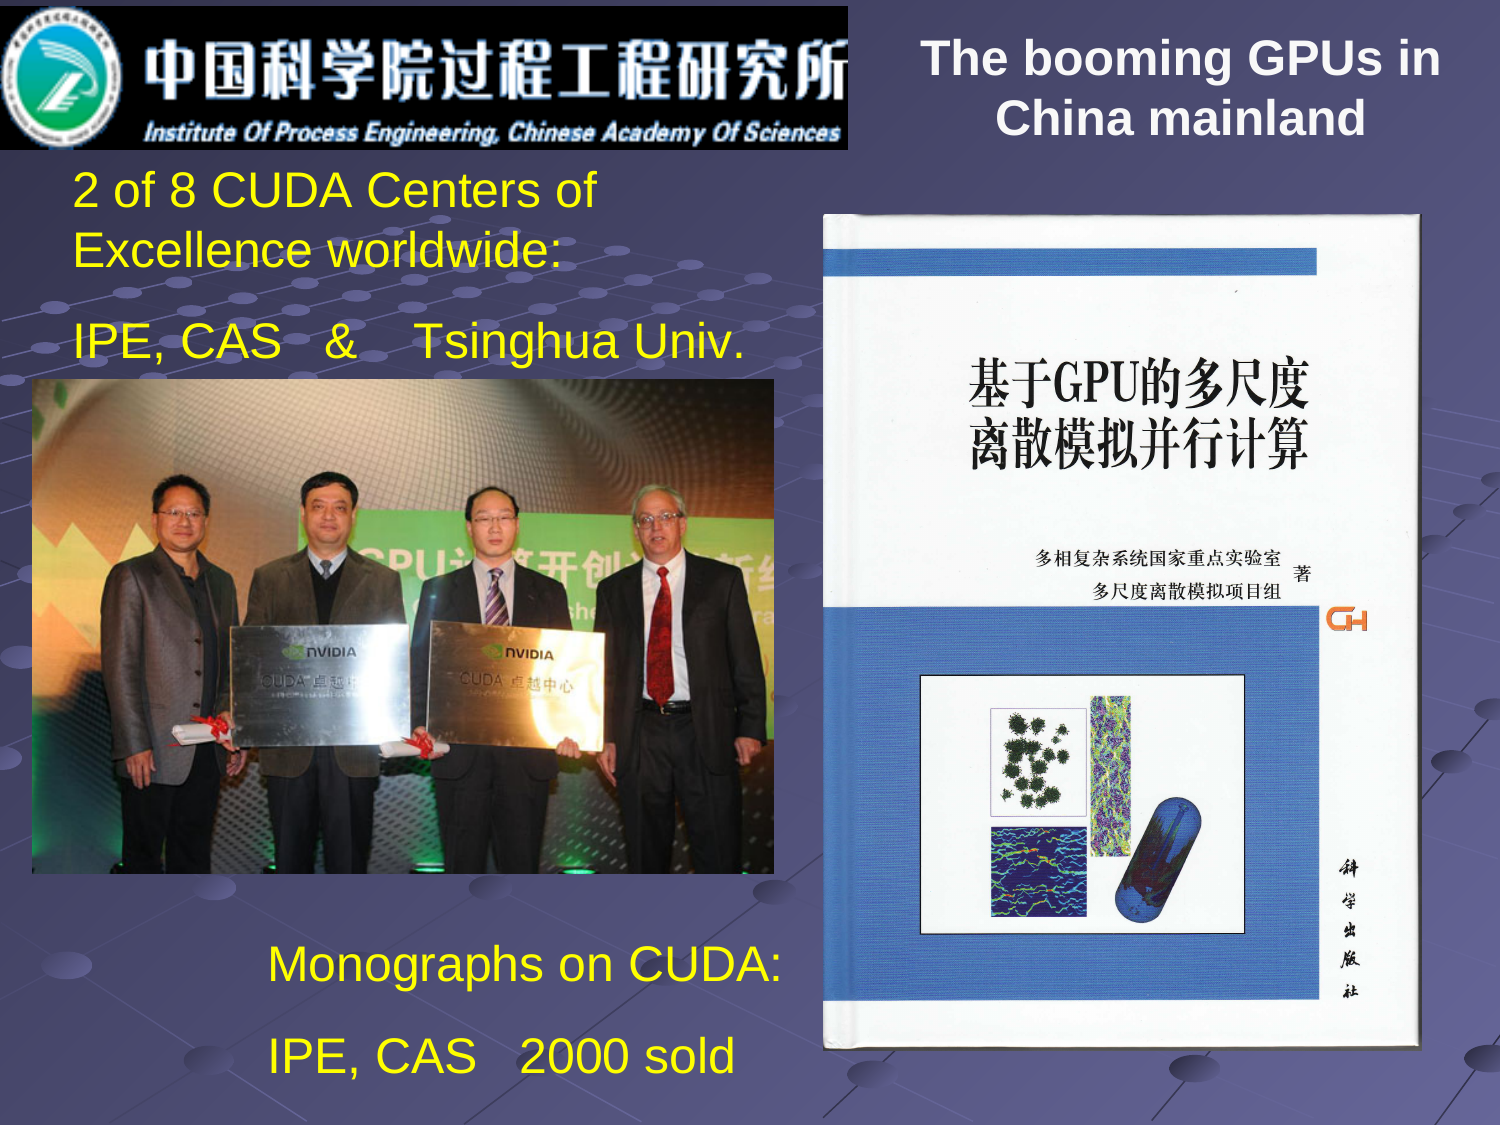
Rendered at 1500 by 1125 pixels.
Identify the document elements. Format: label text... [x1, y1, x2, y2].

text_box 2 of 8 CUDA Centers of Excellence worldwide: IPE, CAS & Tsinghua Univ. [57, 150, 801, 377]
text_box Monographs on CUDA: IPE, CAS 2000 sold [252, 924, 829, 1091]
picture [32, 379, 774, 874]
text_box The booming GPUs in China mainland [862, 19, 1500, 152]
picture [0, 6, 848, 150]
picture [823, 214, 1422, 1051]
